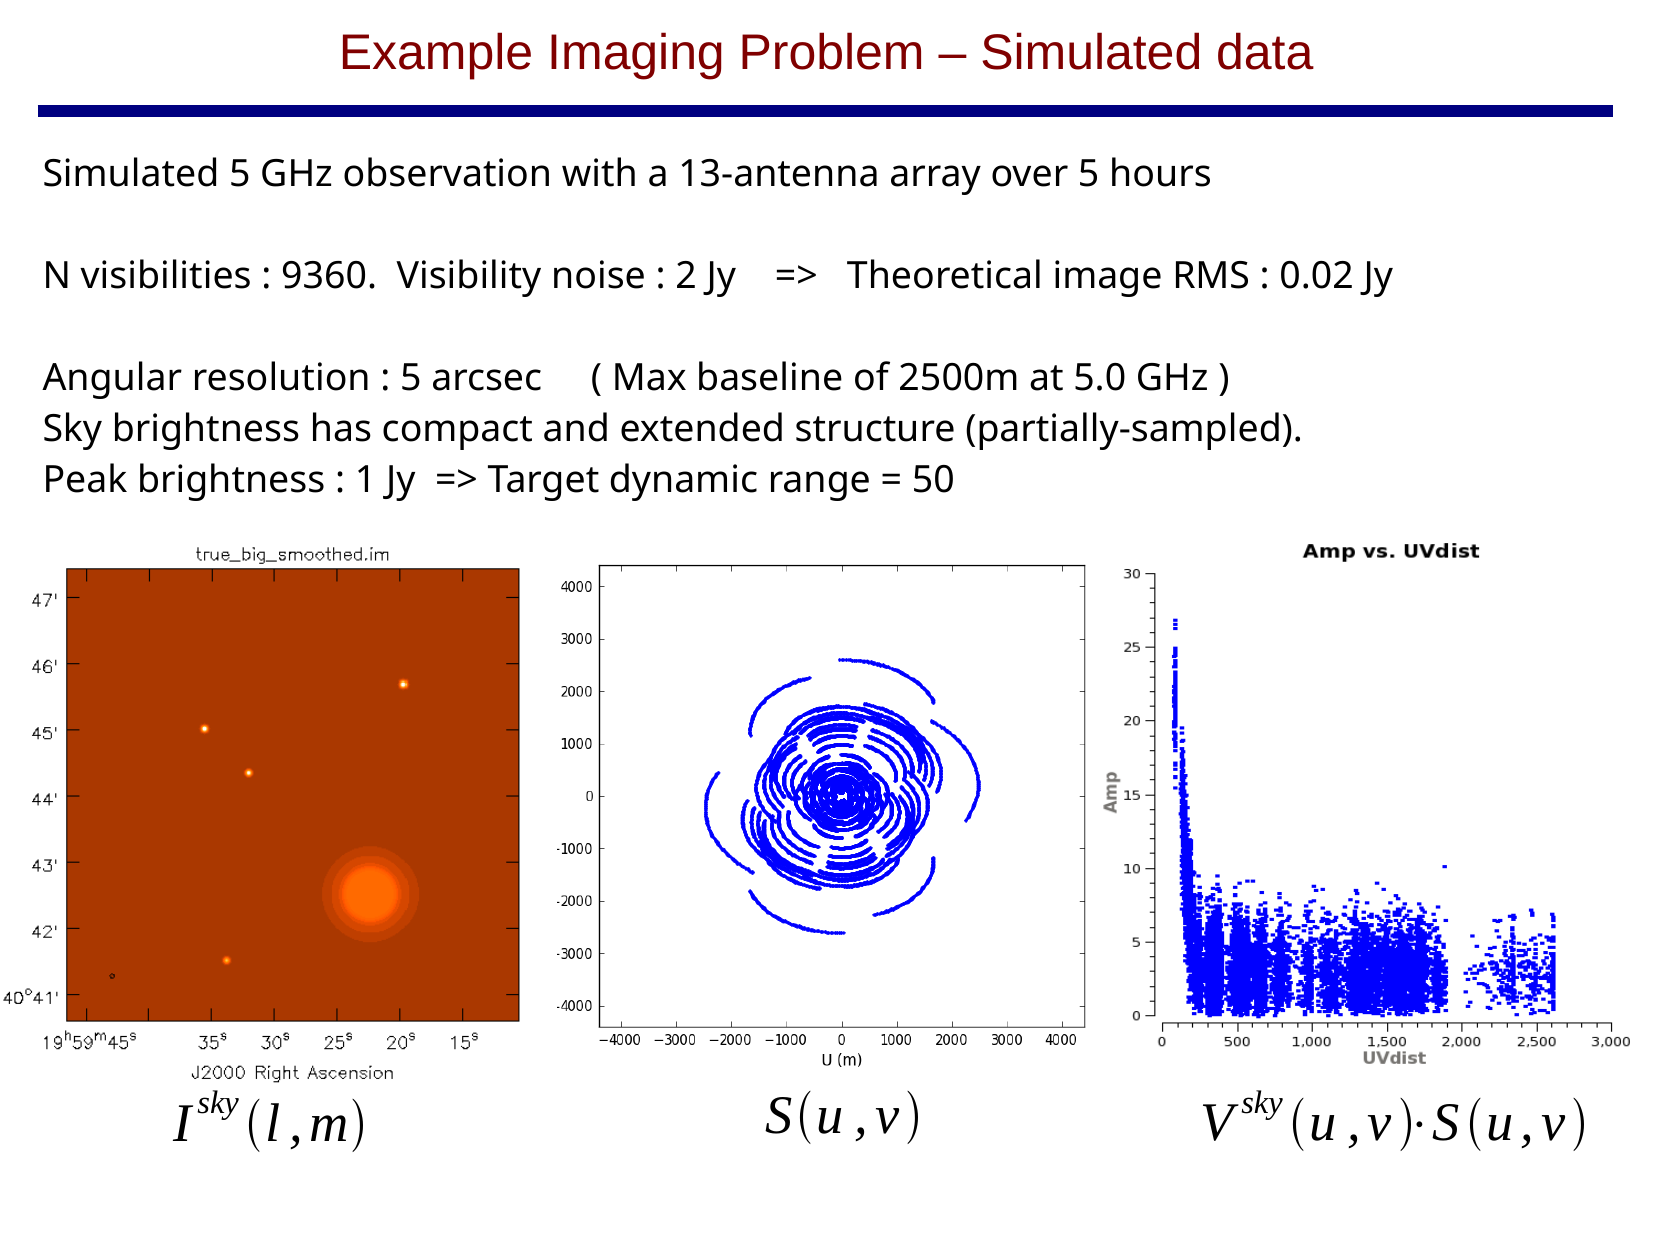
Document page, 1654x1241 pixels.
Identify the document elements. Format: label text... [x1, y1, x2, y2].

picture [0, 508, 1631, 1143]
chart [748, 1086, 934, 1148]
chart [1187, 1085, 1603, 1156]
text_box Simulated 5 GHz observation with a 13-antenna array over 5 hours N visibilities : 9360. Visibility noise : 2 Jy => Theoretical image RMS : 0.02 Jy Angular resolution : 5 arcsec ( Max baseline of 2500m at 5.0 GHz ) Sky brightness has compact and extended structure (partially-sampled). Peak brightness : 1 Jy => Target dynamic range = 50 [27, 139, 1607, 459]
chart [156, 1086, 382, 1157]
title Example Imaging Problem – Simulated data [82, 15, 1571, 89]
